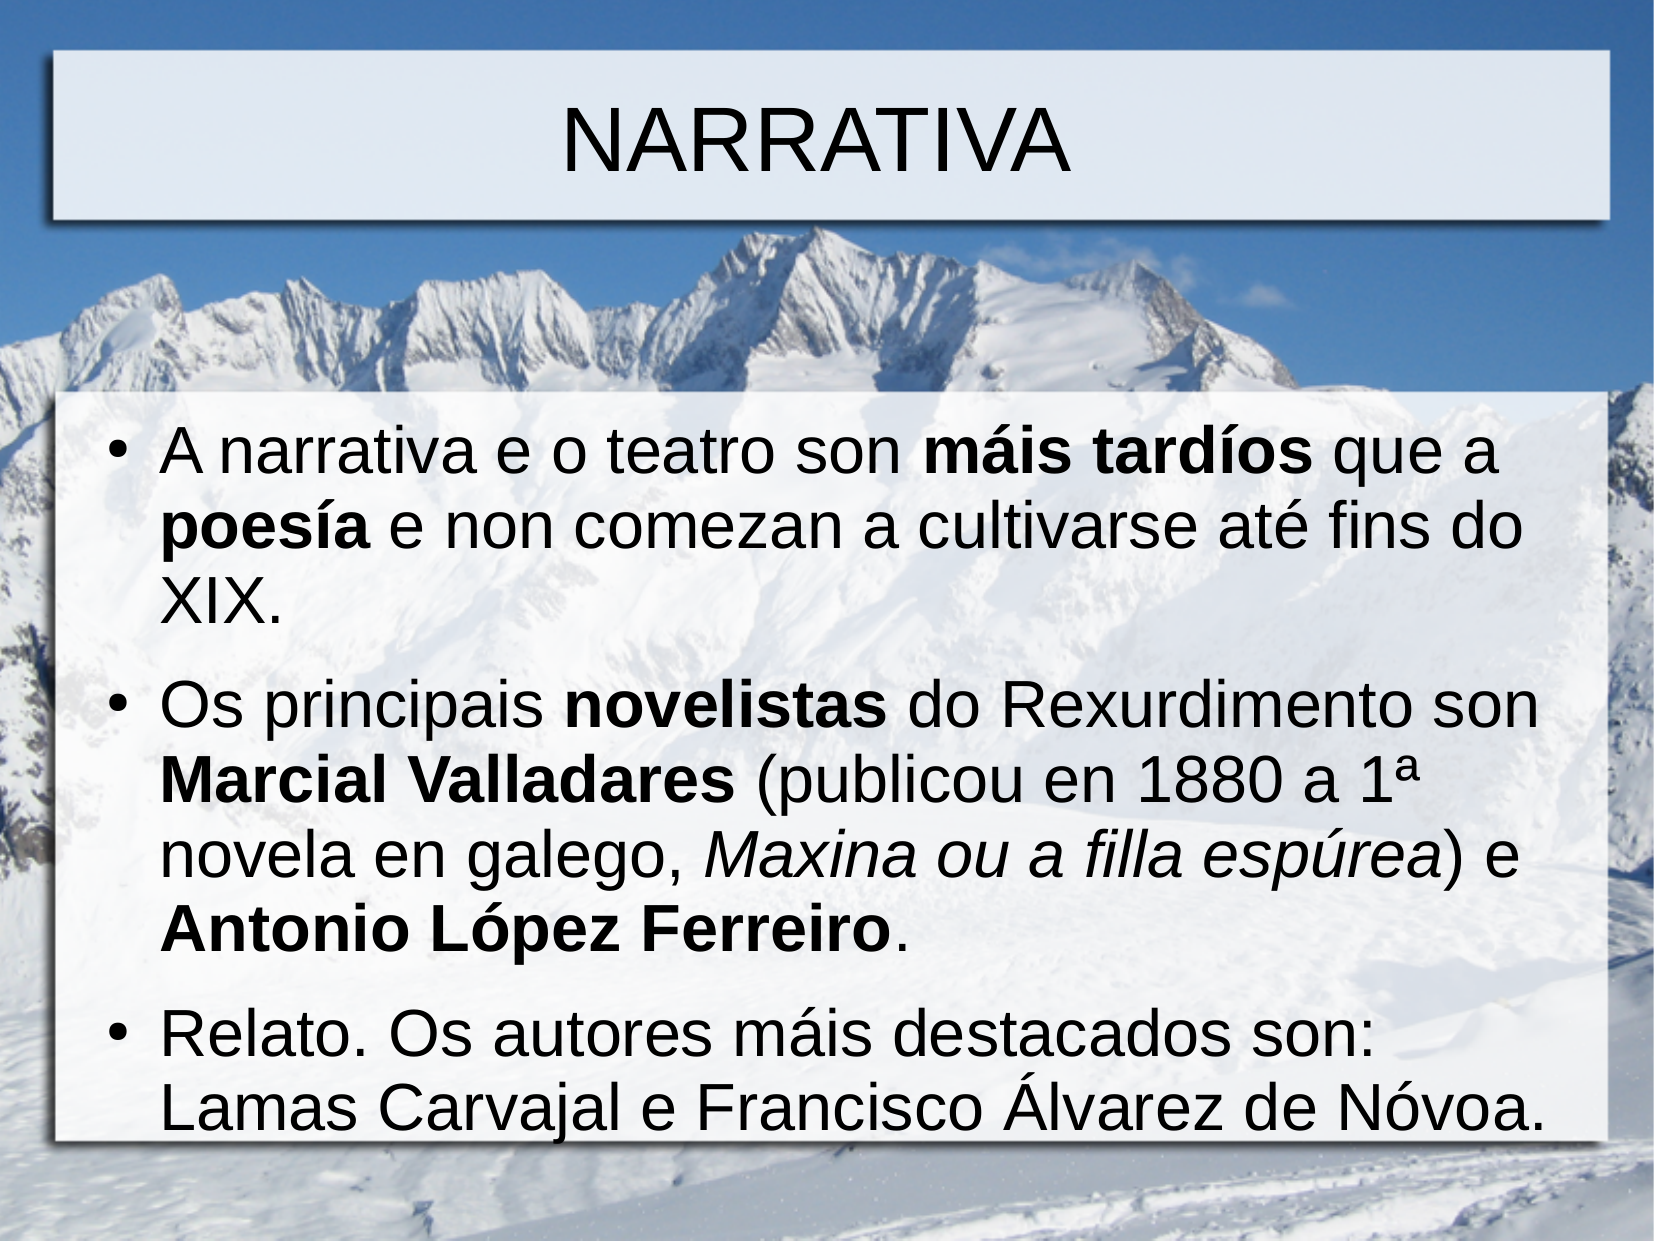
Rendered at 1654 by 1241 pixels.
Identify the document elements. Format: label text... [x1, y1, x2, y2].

title NARRATIVA [59, 61, 1595, 219]
picture [0, 0, 1654, 1241]
list A narrativa e o teatro son máis tardíos que a poesía e non comezan a cultivarse até fins do XIX. Os principais novelistas do Rexurdimento son Marcial Valladares (publicou en 1880 a 1ª novela en galego, Maxina ou a filla espúrea) e Antonio López Ferreiro. Relato. Os autores máis destacados son: Lamas Carvajal e Francisco Álvarez de Nóvoa. [88, 413, 1571, 1146]
